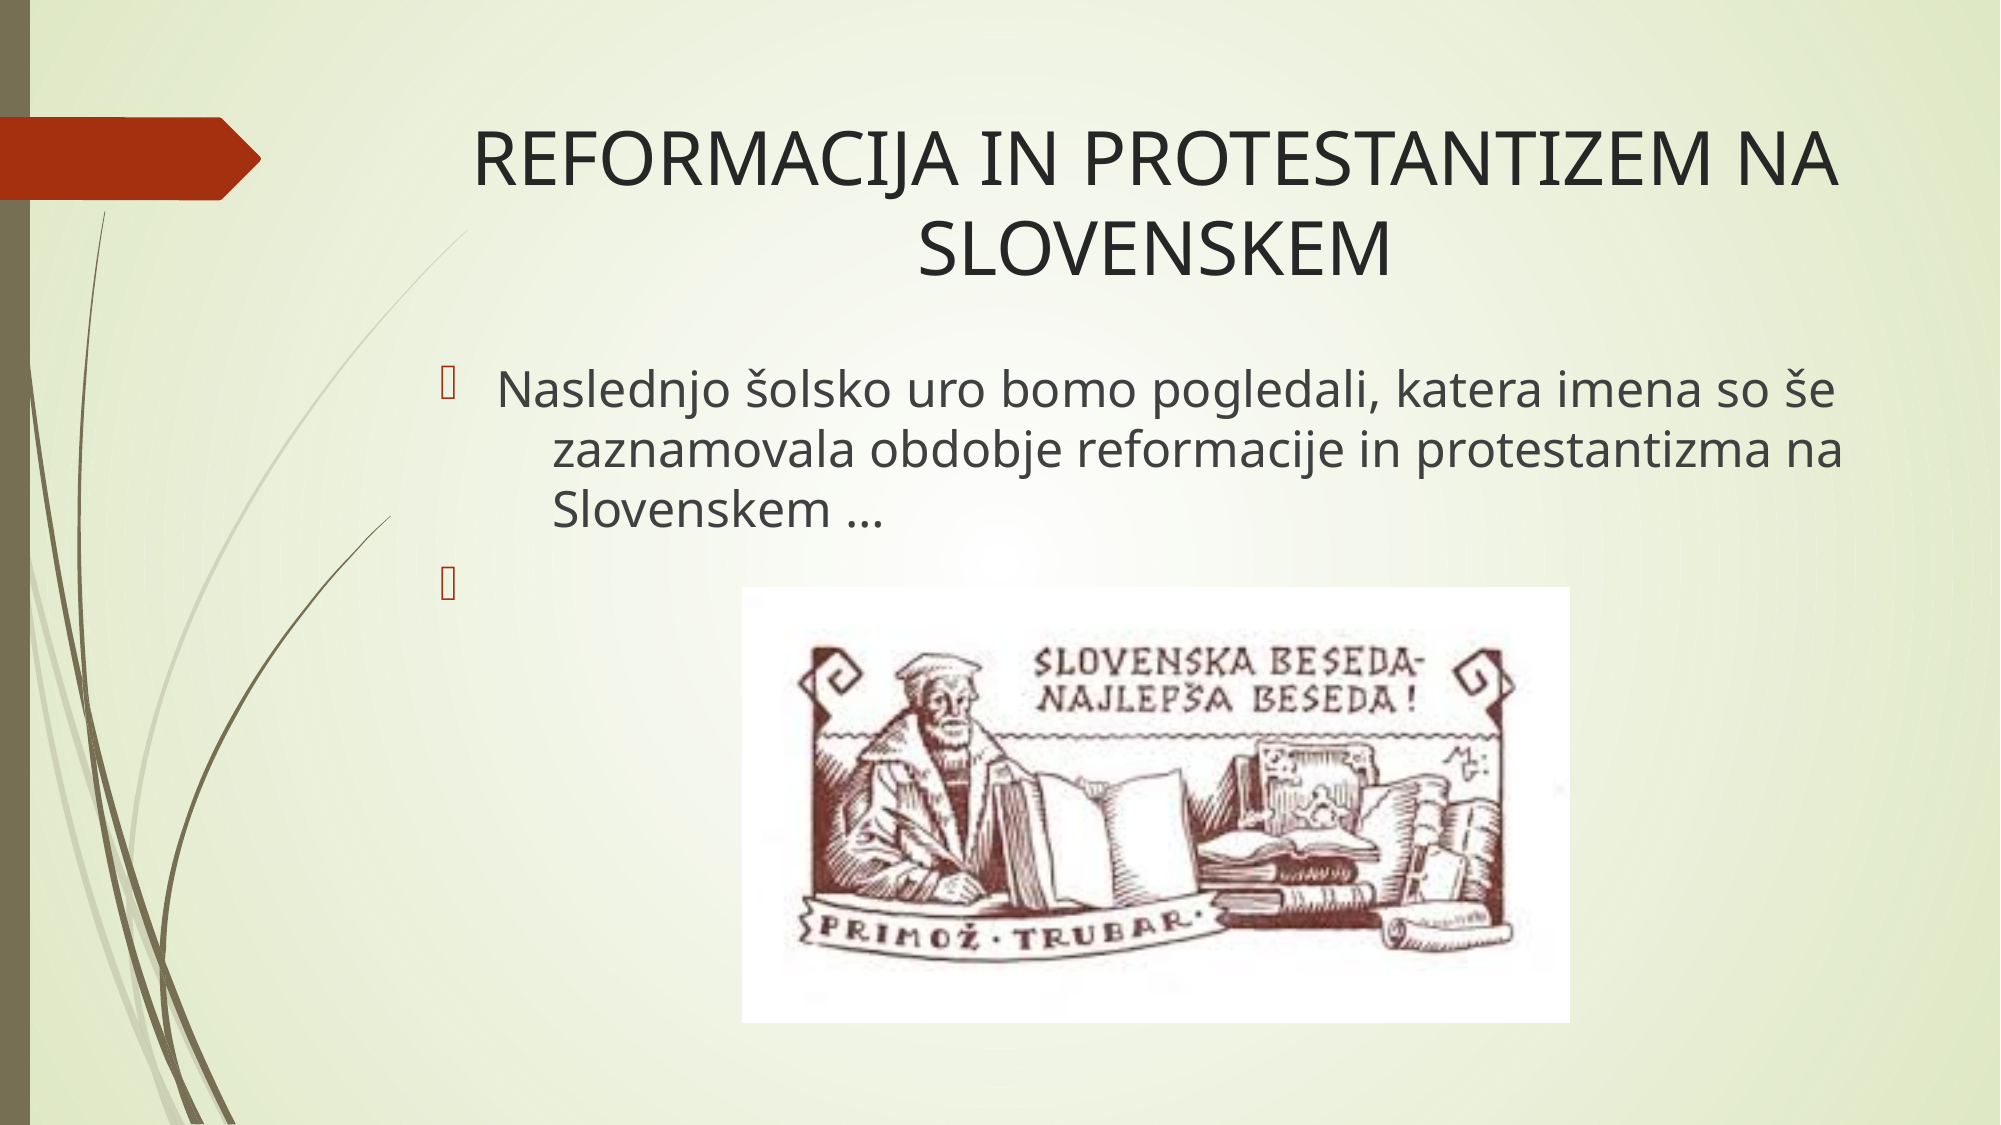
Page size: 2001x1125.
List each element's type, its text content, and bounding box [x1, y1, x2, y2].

list Naslednjo šolsko uro bomo pogledali, katera imena so še zaznamovala obdobje reformacije in protestantizma na Slovenskem … [424, 350, 1888, 970]
title REFORMACIJA IN PROTESTANTIZEM NA SLOVENSKEM [425, 102, 1888, 313]
picture [742, 587, 1570, 1023]
